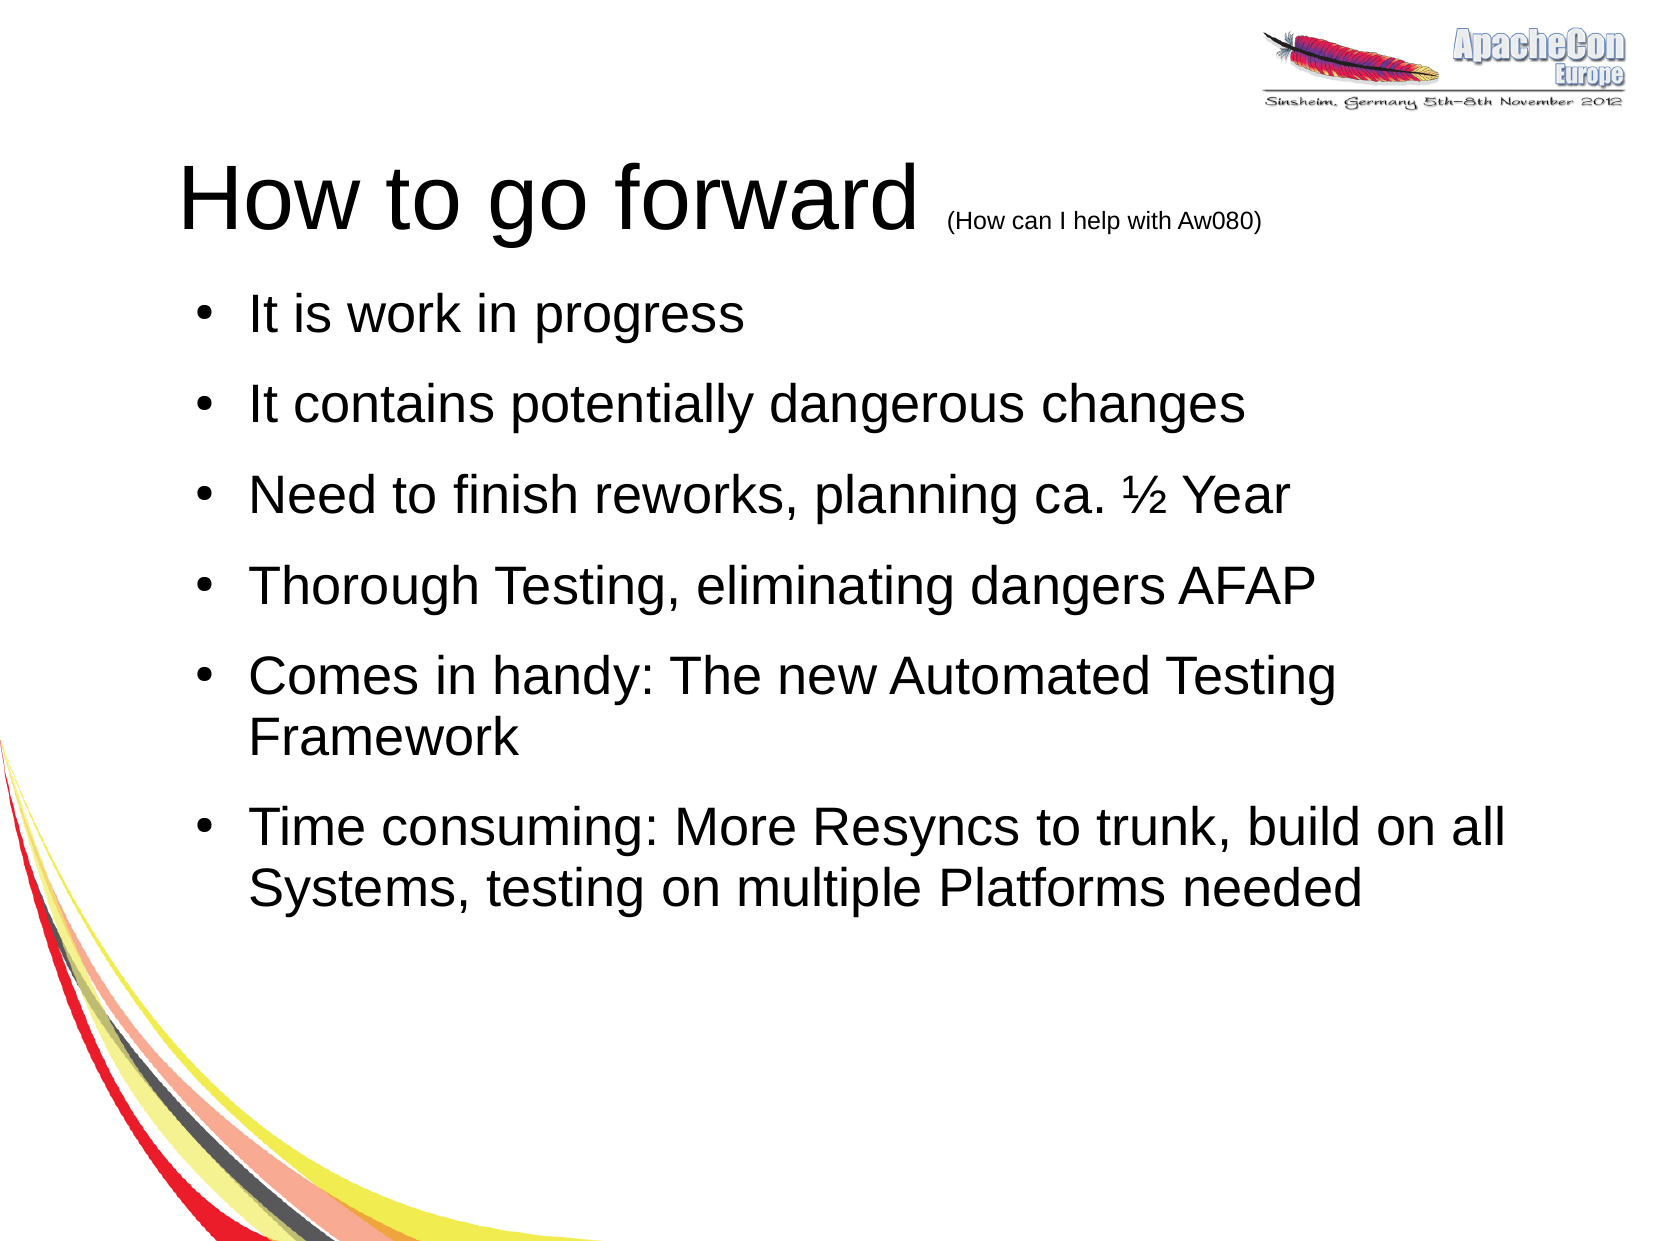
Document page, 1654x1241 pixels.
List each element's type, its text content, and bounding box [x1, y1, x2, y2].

list It is work in progress It contains potentially dangerous changes Need to finish reworks, planning ca. ½ Year Thorough Testing, eliminating dangers AFAP Comes in handy: The new Automated Testing Framework Time consuming: More Resyncs to trunk, build on all Systems, testing on multiple Platforms needed [177, 283, 1536, 990]
picture [0, 0, 1654, 1241]
title How to go forward (How can I help with Aw080) [177, 146, 1536, 250]
